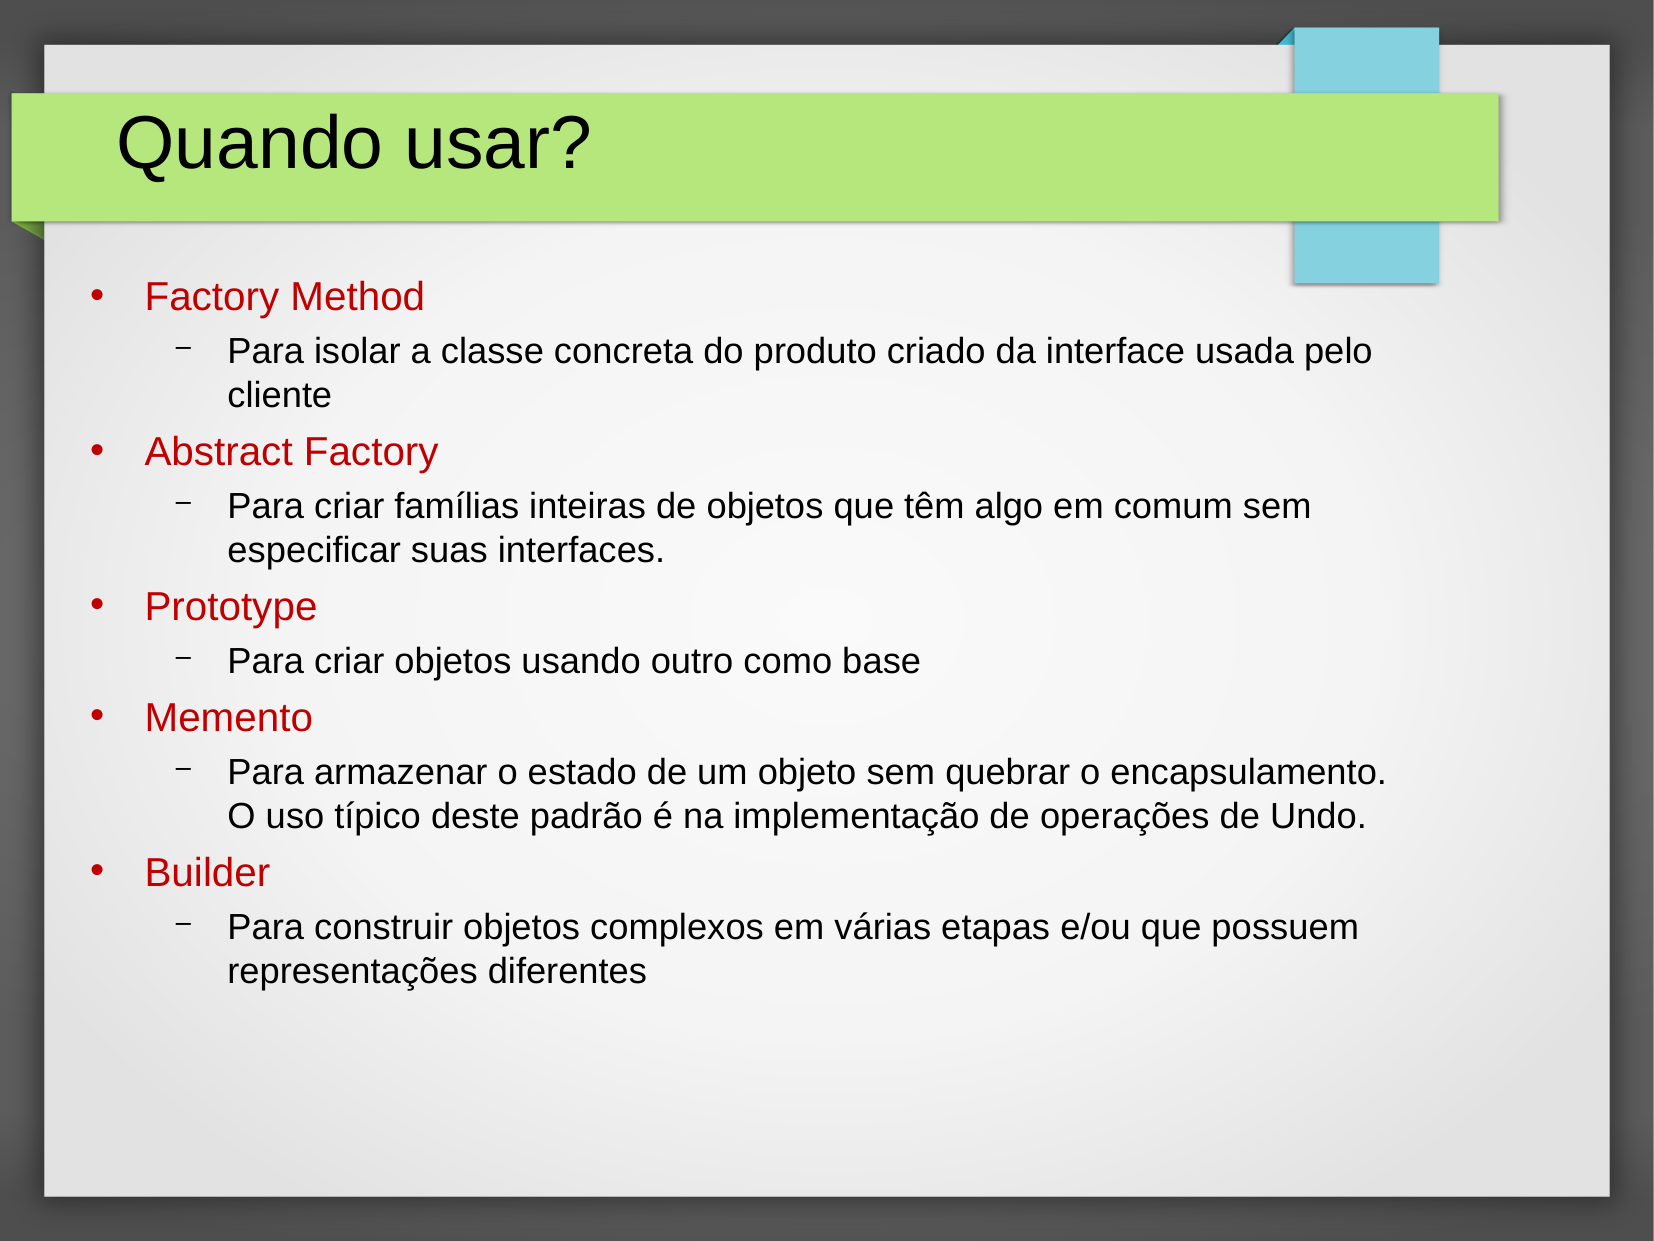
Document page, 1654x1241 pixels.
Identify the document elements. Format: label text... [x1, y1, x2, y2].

list Factory Method Para isolar a classe concreta do produto criado da interface usada pelo cliente Abstract Factory Para criar famílias inteiras de objetos que têm algo em comum sem especificar suas interfaces. Prototype Para criar objetos usando outro como base Memento Para armazenar o estado de um objeto sem quebrar o encapsulamento. O uso típico deste padrão é na implementação de operações de Undo. Builder Para construir objetos complexos em várias etapas e/ou que possuem representações diferentes [75, 262, 1426, 1005]
title Quando usar? [75, 45, 1426, 233]
picture [0, 0, 1654, 1241]
